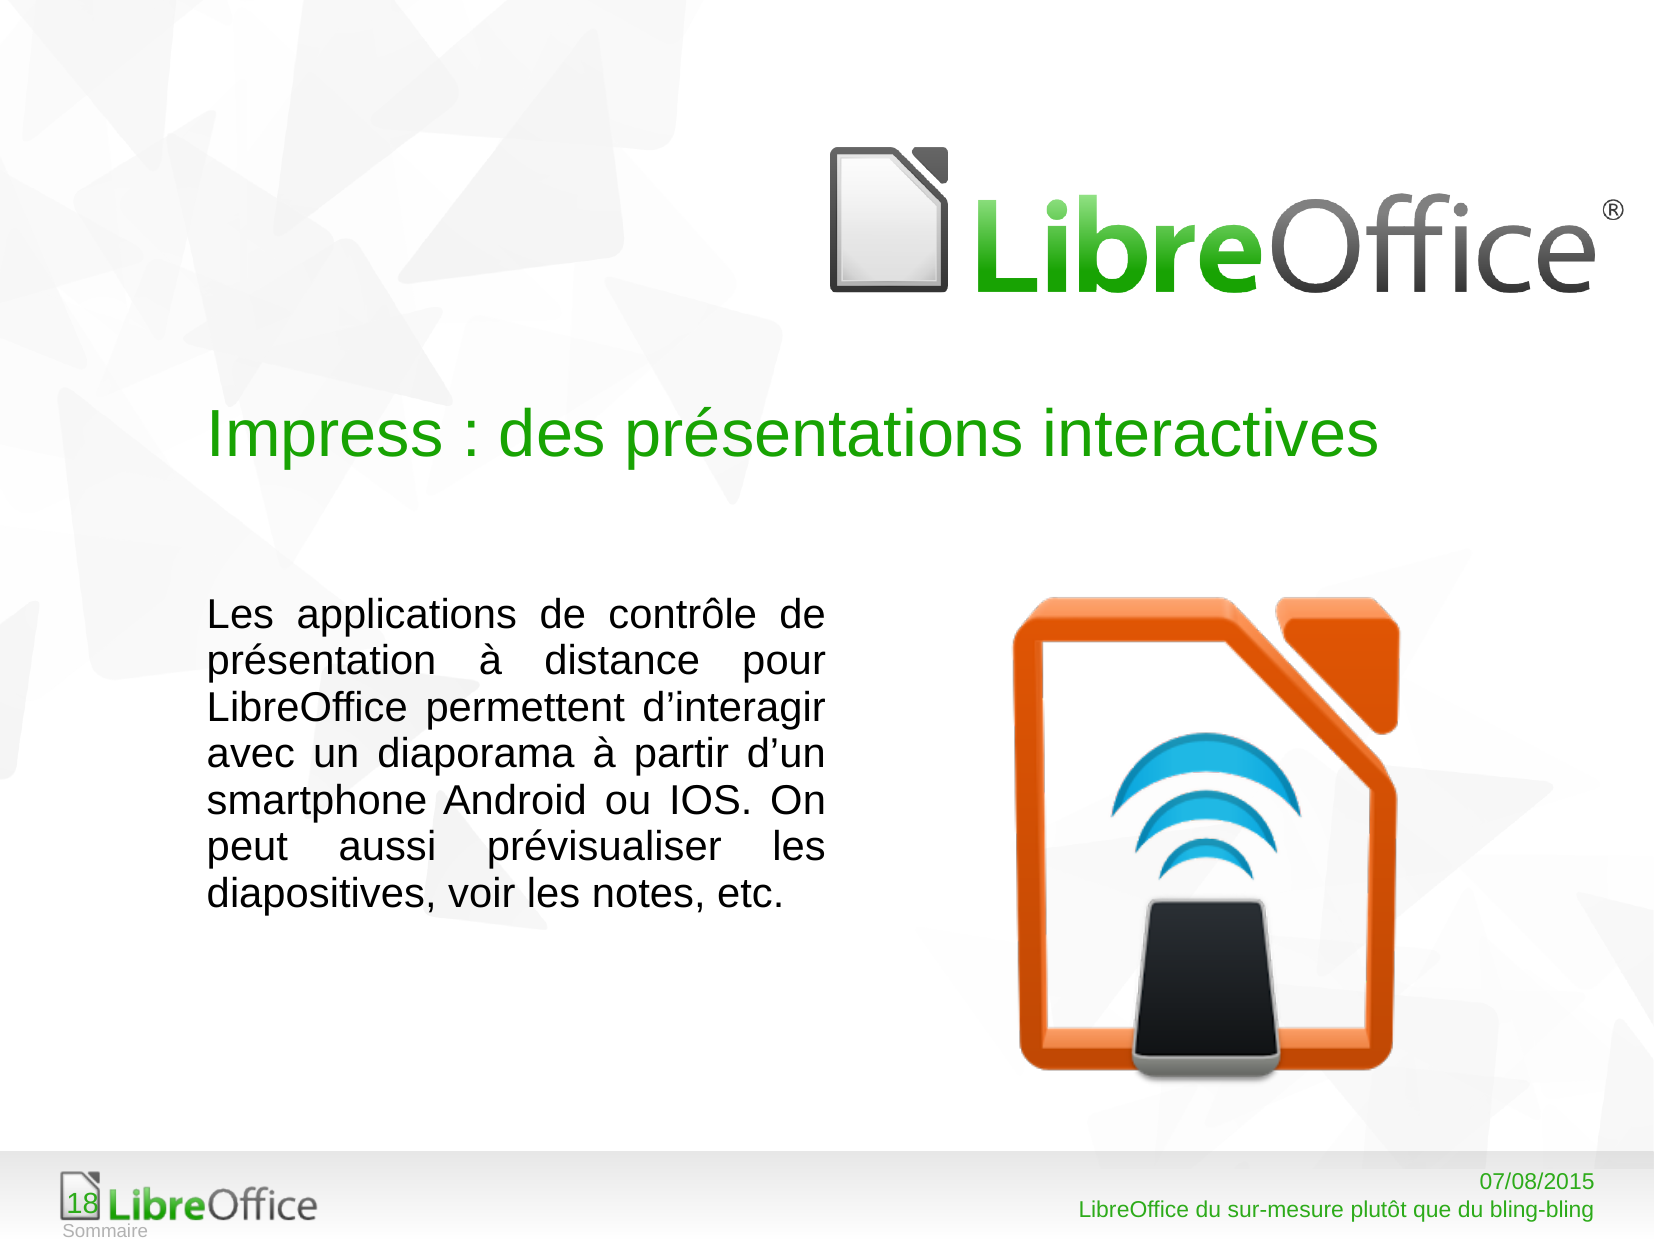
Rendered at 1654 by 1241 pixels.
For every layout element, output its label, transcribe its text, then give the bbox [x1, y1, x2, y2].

picture [915, 548, 1654, 1169]
title Impress : des présentations interactives [206, 395, 1477, 573]
picture [0, 0, 1654, 930]
list Les applications de contrôle de présentation à distance pour LibreOffice permettent d’interagir avec un diaporama à partir d’un smartphone Android ou IOS. On peut aussi prévisualiser les diapositives, voir les notes, etc. [206, 590, 827, 1112]
picture [41, 1152, 337, 1240]
